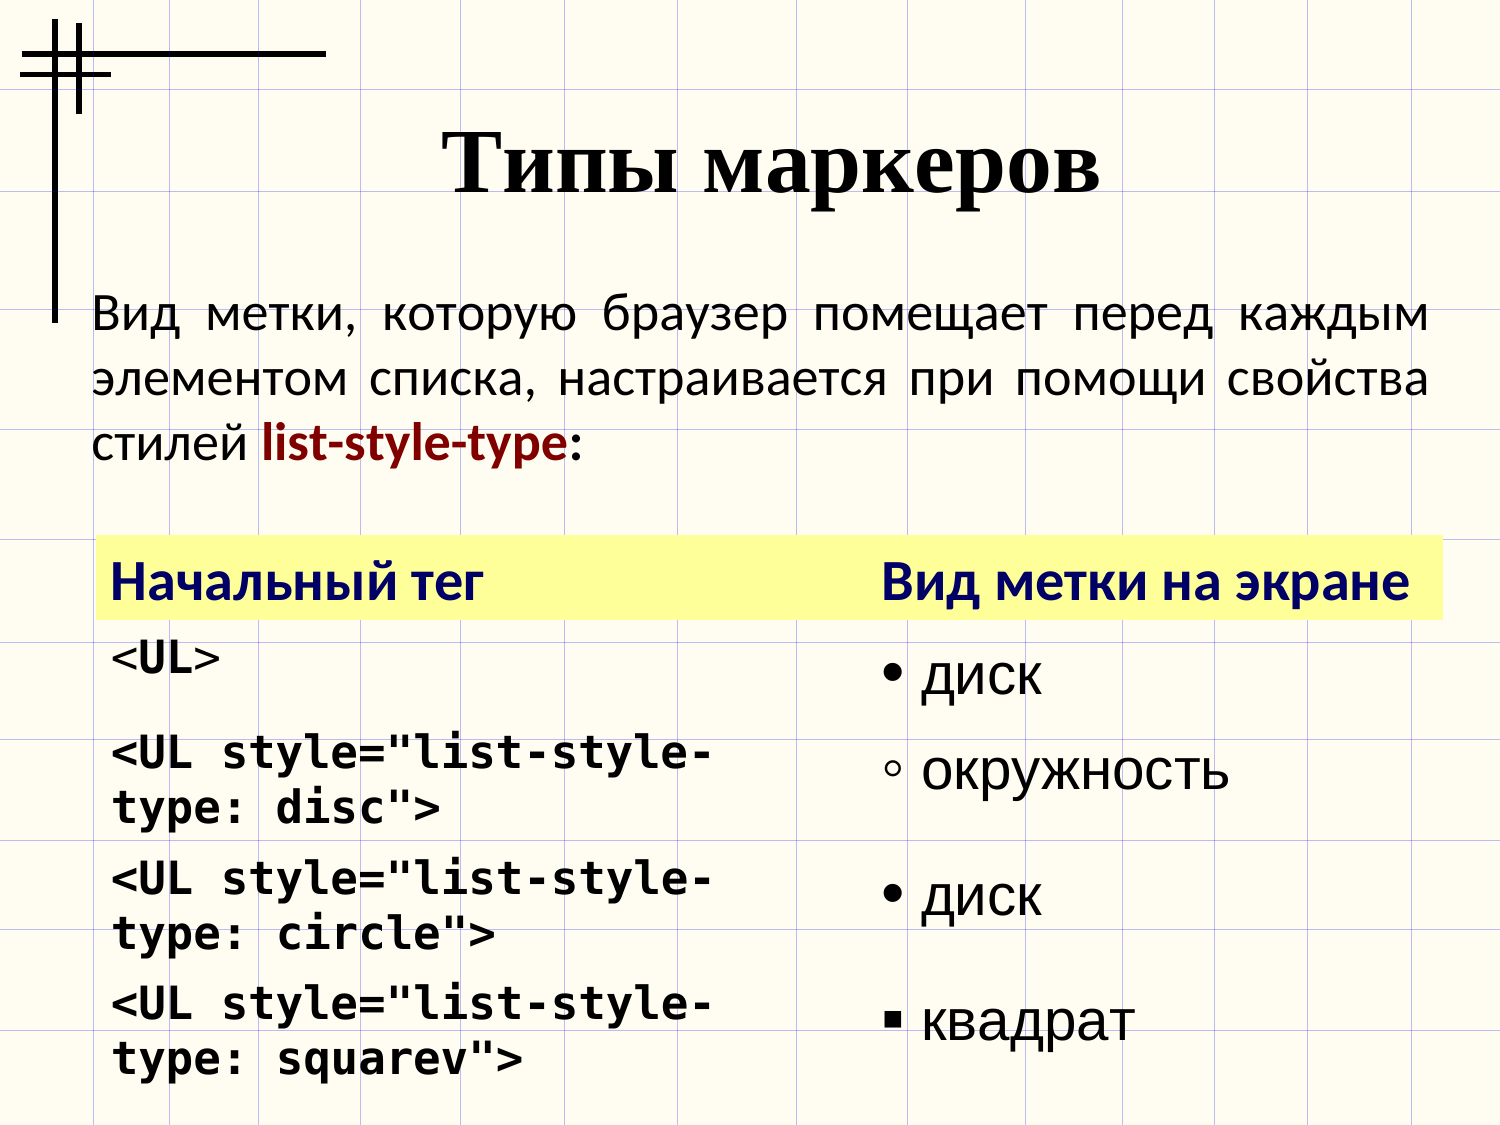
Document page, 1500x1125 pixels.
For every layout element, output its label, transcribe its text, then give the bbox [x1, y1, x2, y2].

table_cell <UL style="list-style-type: disc"> [96, 715, 867, 841]
table_cell <UL> [96, 620, 867, 715]
text_box Вид метки, которую браузер помещает перед каждым элементом списка, настраивается при помощи свойства стилей list-style-type: [76, 268, 1447, 480]
table_header Вид метки на экране [867, 535, 1443, 620]
table_cell ◦ окружность [867, 715, 1443, 841]
table_cell <UL style="list-style-type: circle"> [96, 841, 867, 966]
title Типы маркеров [75, 75, 1426, 237]
table_cell • диск [867, 620, 1443, 715]
table_cell <UL style="list-style-type: squarev"> [96, 966, 867, 1091]
table_header Начальный тег [96, 535, 867, 620]
table_cell • диск [867, 841, 1443, 966]
table_cell ▪ квадрат [867, 966, 1443, 1091]
